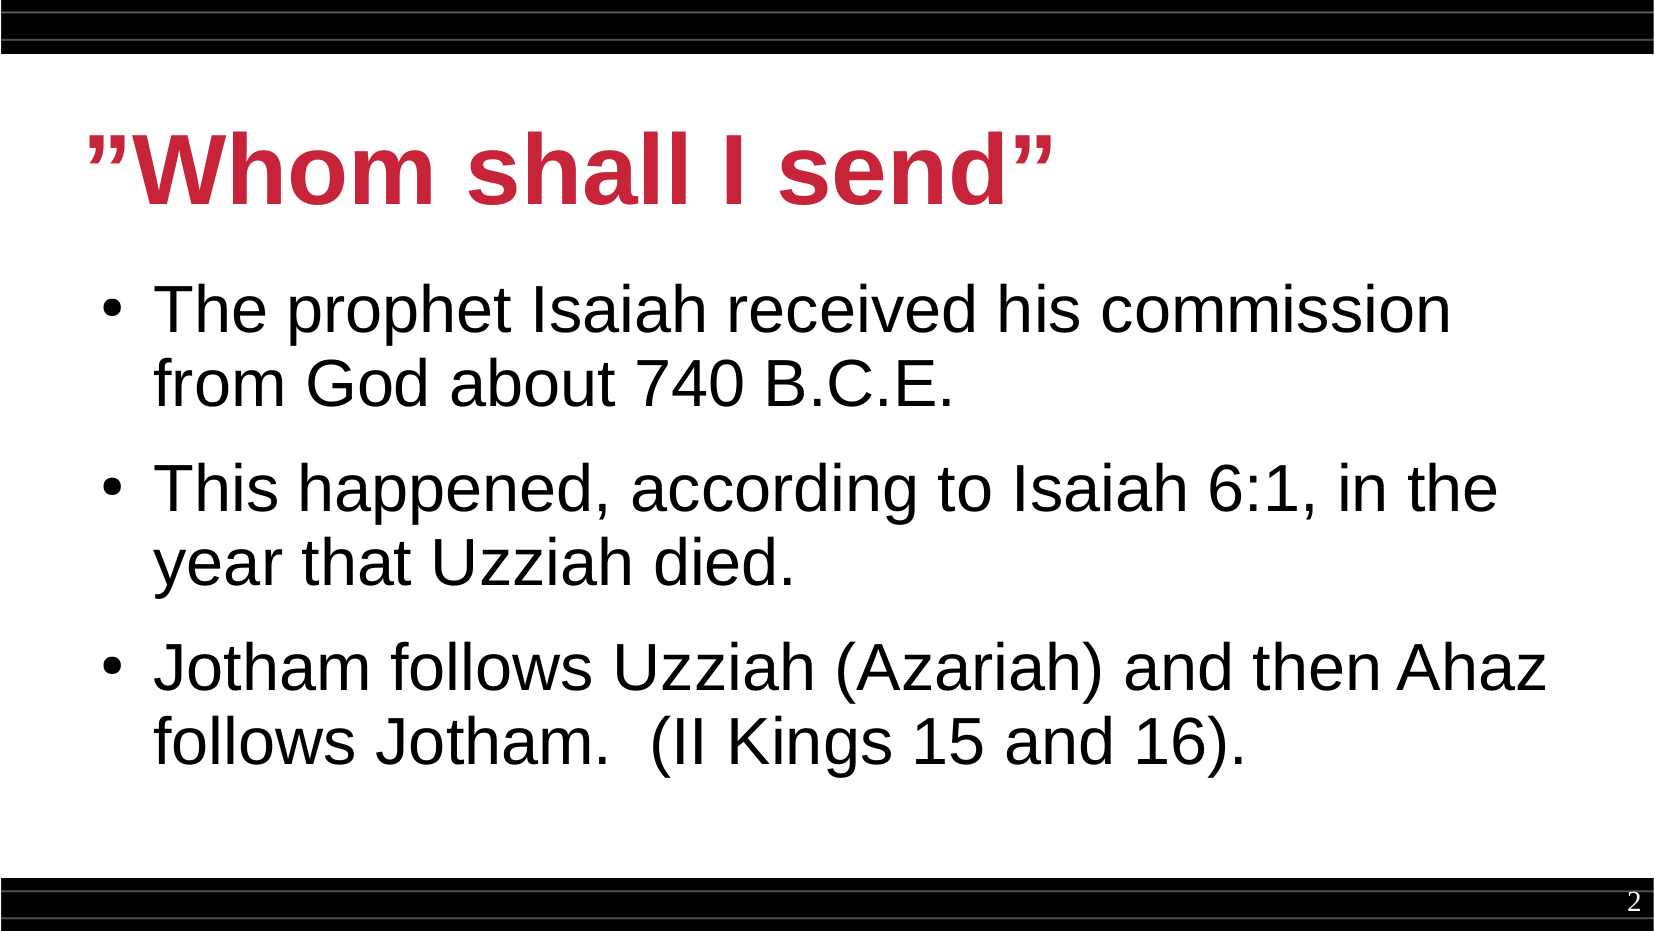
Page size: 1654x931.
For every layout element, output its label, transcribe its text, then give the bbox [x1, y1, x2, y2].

picture [1, 0, 1654, 54]
picture [1, 878, 1654, 931]
title ”Whom shall I send” [82, 92, 1571, 249]
list The prophet Isaiah received his commission from God about 740 B.C.E. This happened, according to Isaiah 6:1, in the year that Uzziah died. Jotham follows Uzziah (Azariah) and then Ahaz follows Jotham. (II Kings 15 and 16). [82, 271, 1571, 851]
